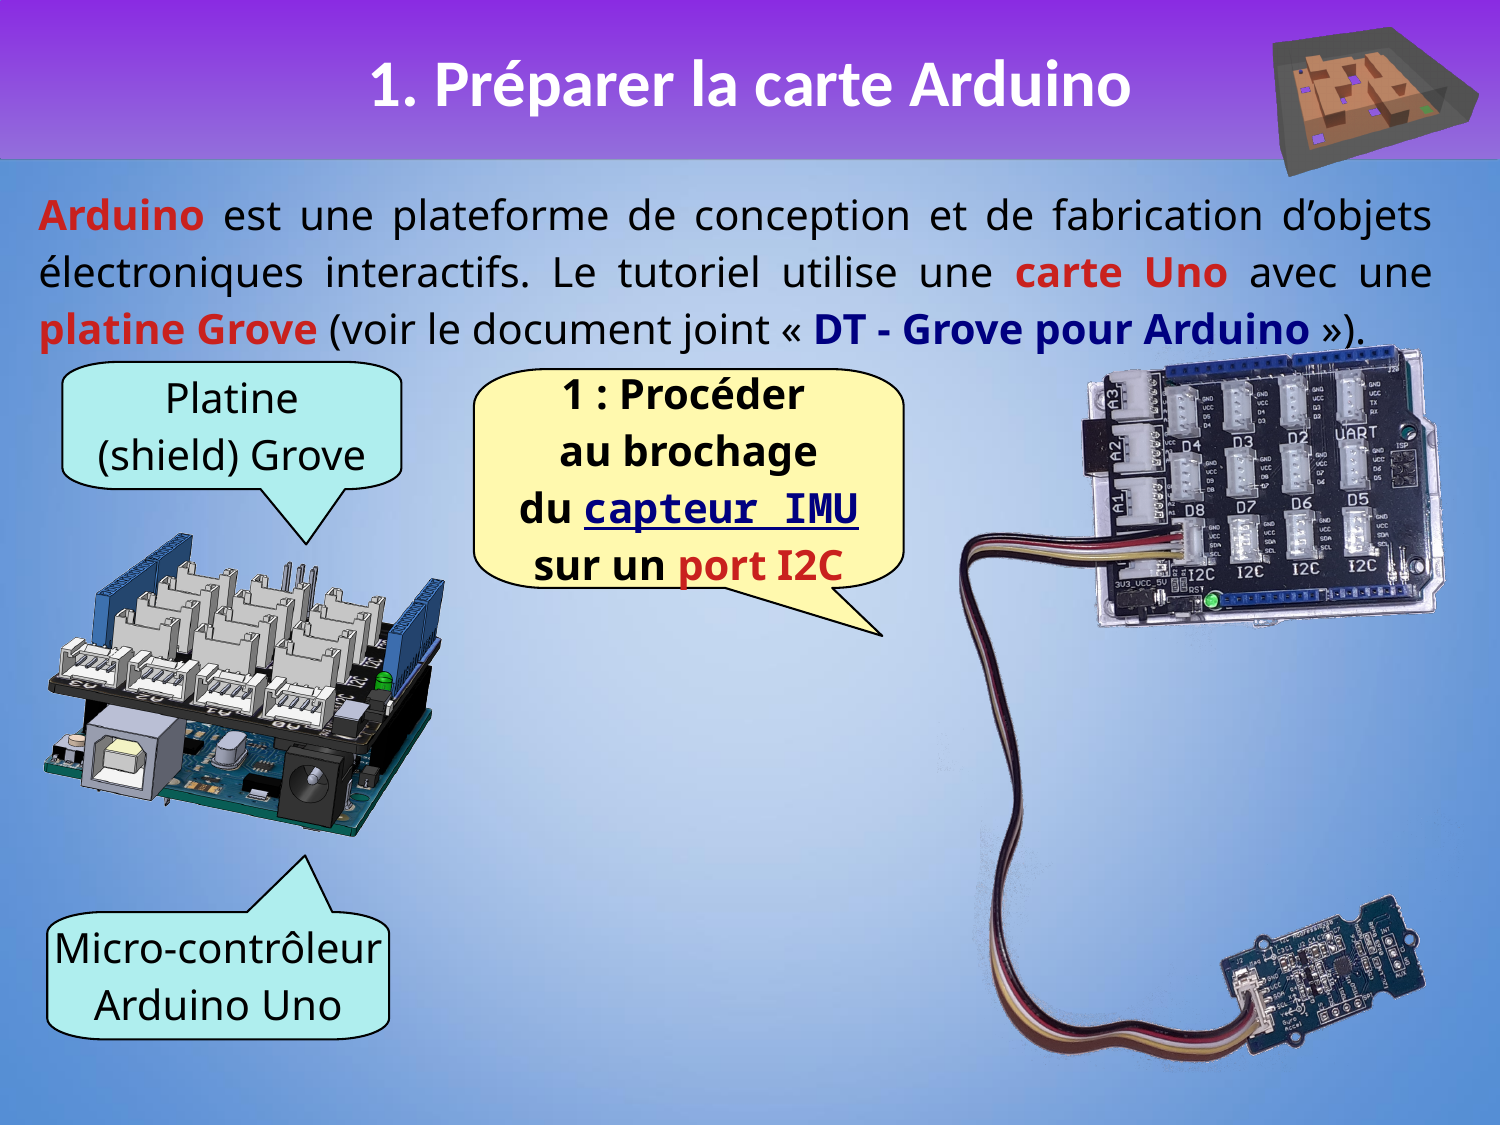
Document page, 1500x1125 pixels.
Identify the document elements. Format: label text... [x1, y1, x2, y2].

text_box Micro-contrôleur Arduino Uno [47, 855, 390, 1040]
text_box 1 : Procéder au brochage du capteur IMU sur un port I2C [473, 369, 904, 636]
text_box Arduino est une plateforme de conception et de fabrication d’objets électroniques interactifs. Le tutoriel utilise une carte Uno avec une platine Grove (voir le document joint « DT - Grove pour Arduino »). [23, 178, 1448, 319]
text_box 1. Préparer la carte Arduino [0, 0, 1500, 159]
picture [0, 27, 1500, 1125]
text_box Platine (shield) Grove [62, 361, 402, 545]
